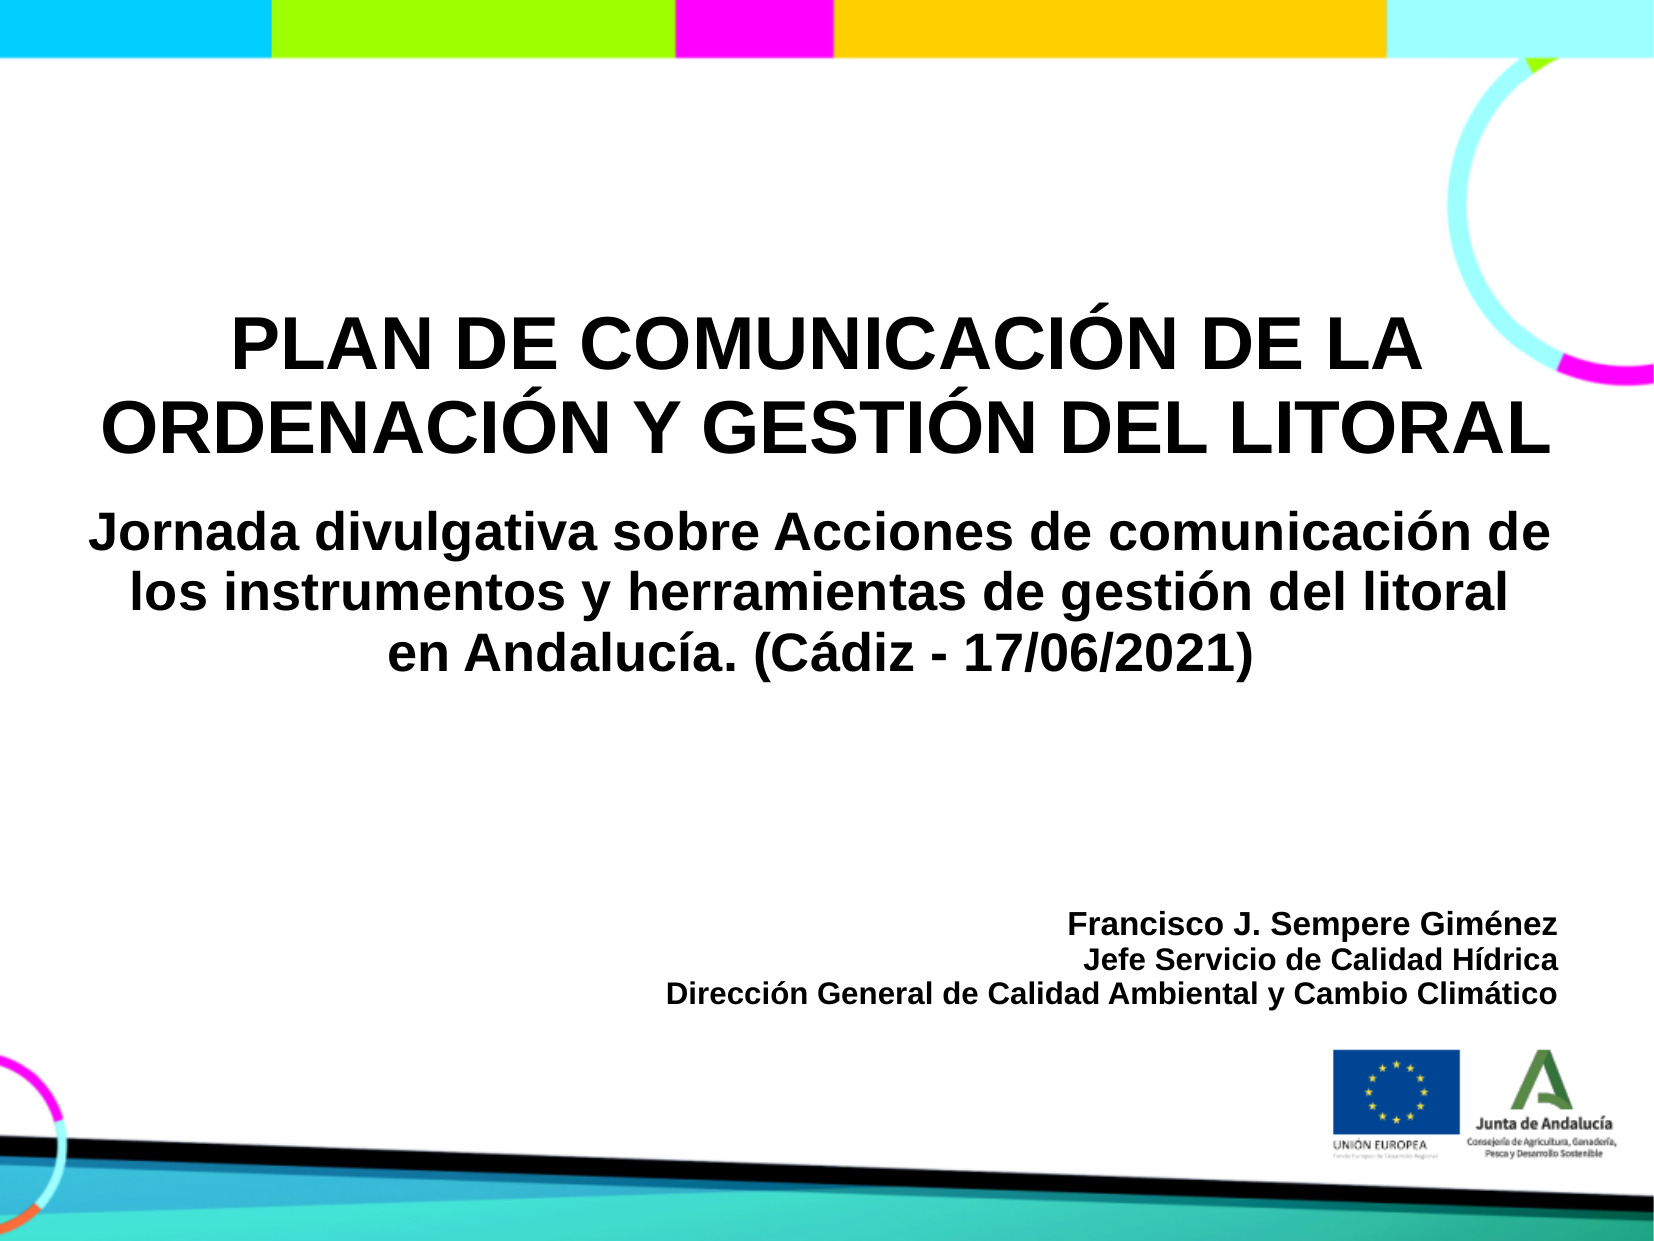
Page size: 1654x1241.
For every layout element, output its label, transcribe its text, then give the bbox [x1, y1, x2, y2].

subtitle PLAN DE COMUNICACIÓN DE LA ORDENACIÓN Y GESTIÓN DEL LITORAL [82, 301, 1571, 554]
text_box Francisco J. Sempere Giménez Jefe Servicio de Calidad Hídrica Dirección General de Calidad Ambiental y Cambio Climático [82, 885, 1560, 1031]
text_box Jornada divulgativa sobre Acciones de comunicación de los instrumentos y herramientas de gestión del litoral en Andalucía. (Cádiz - 17/06/2021) [76, 501, 1565, 683]
